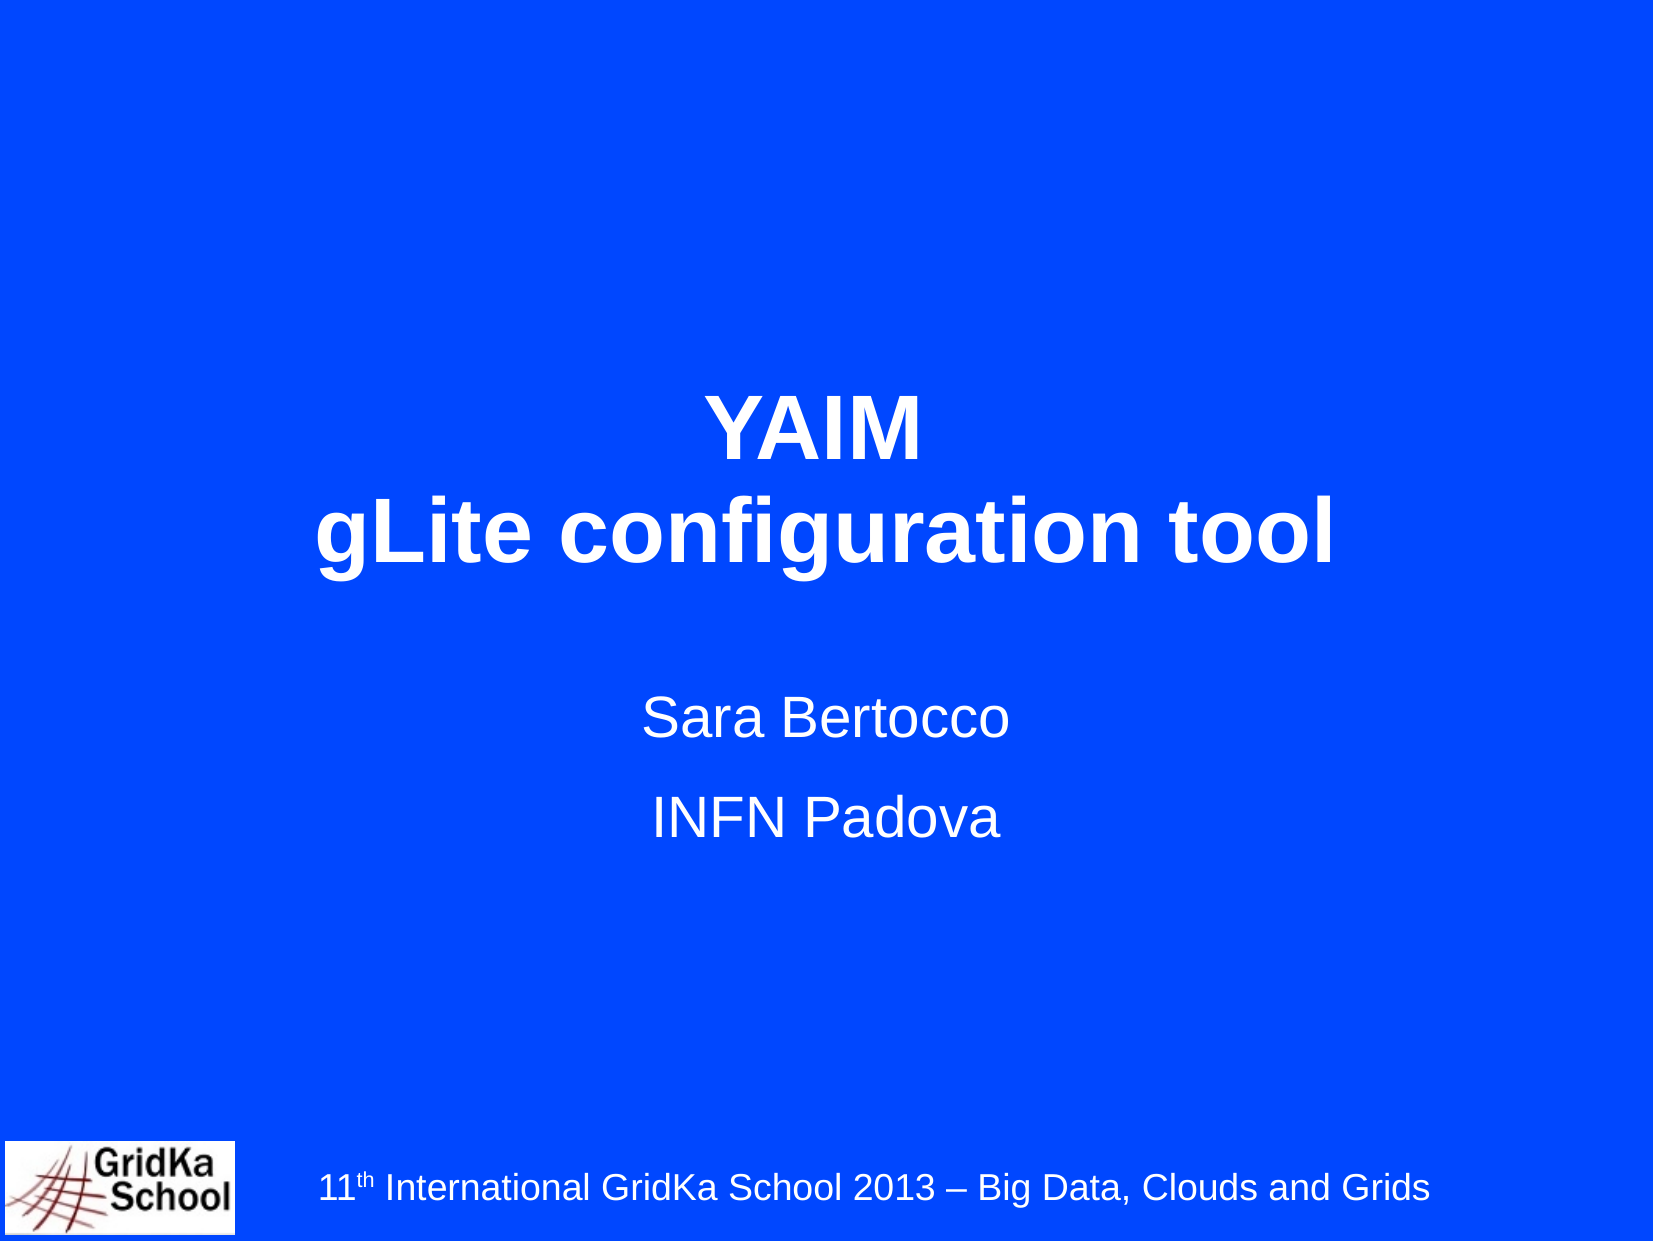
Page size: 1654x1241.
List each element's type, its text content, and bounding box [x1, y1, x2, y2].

picture [5, 1141, 235, 1235]
subtitle YAIM gLite configuration tool Sara Bertocco INFN Padova [82, 107, 1571, 1017]
text_box 11th International GridKa School 2013 – Big Data, Clouds and Grids [96, 1158, 1653, 1227]
